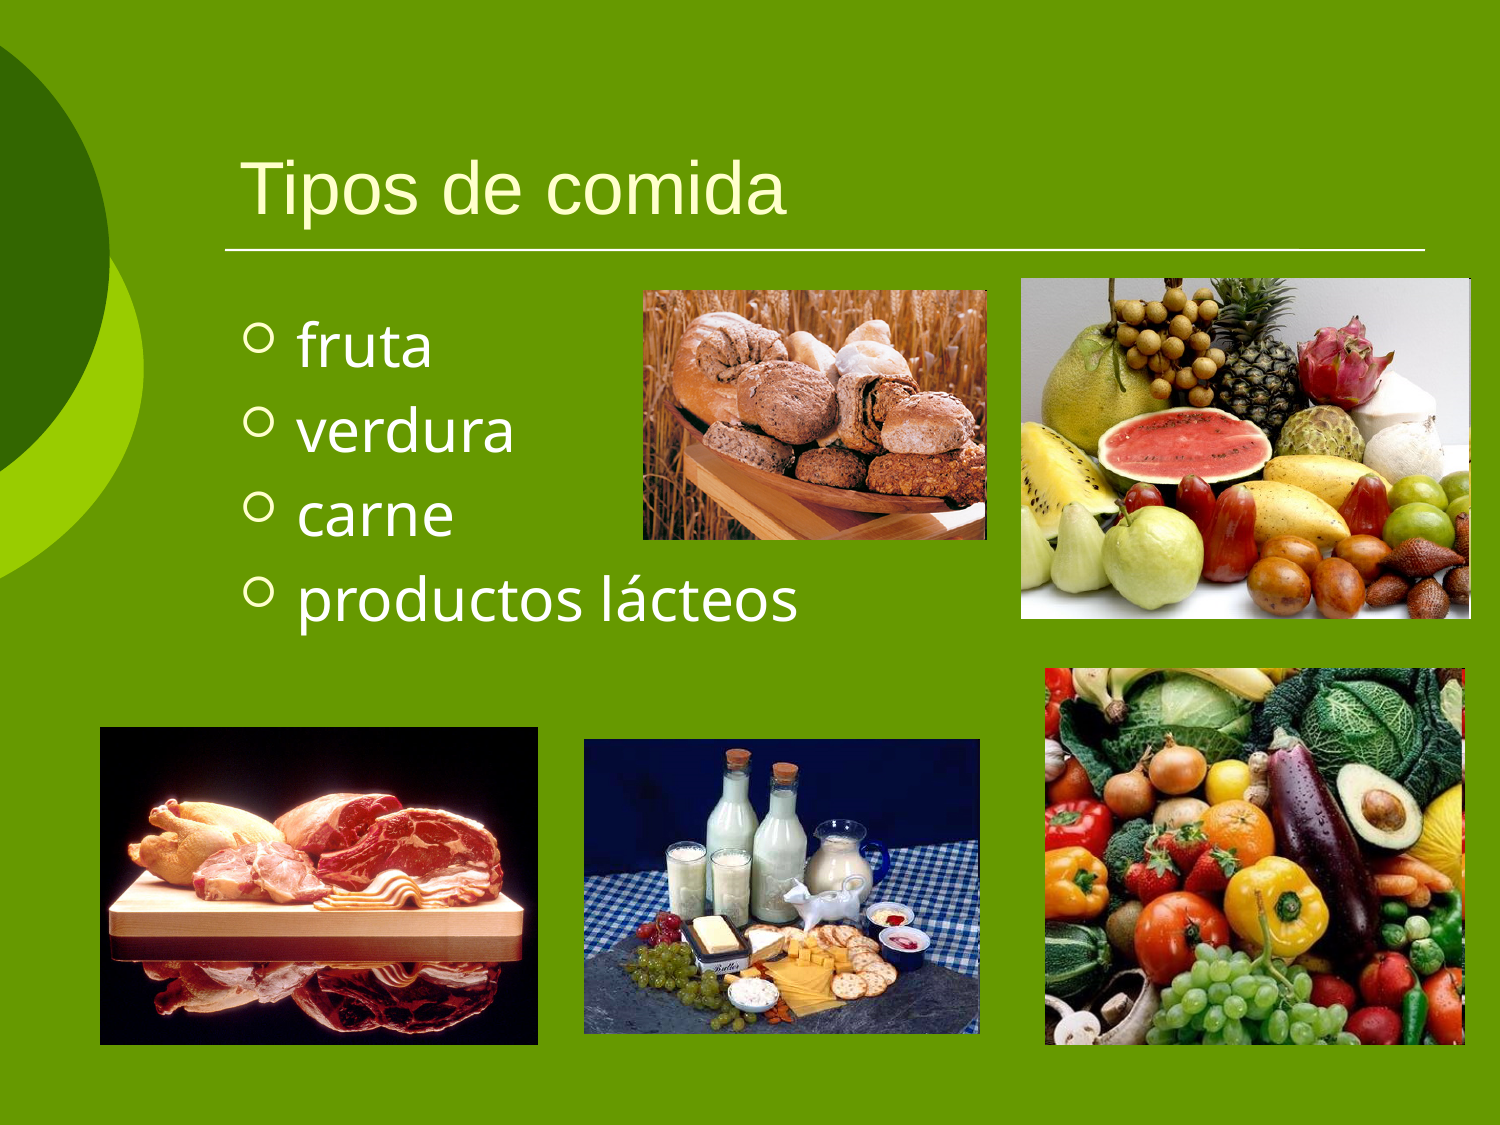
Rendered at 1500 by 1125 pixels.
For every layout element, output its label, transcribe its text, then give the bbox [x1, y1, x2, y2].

picture [1021, 278, 1471, 619]
picture [643, 290, 987, 540]
picture [584, 739, 980, 1034]
list fruta verdura carne productos lácteos [224, 299, 1425, 975]
picture [1045, 668, 1465, 1045]
picture [100, 727, 538, 1045]
title Tipos de comida [224, 49, 1425, 237]
